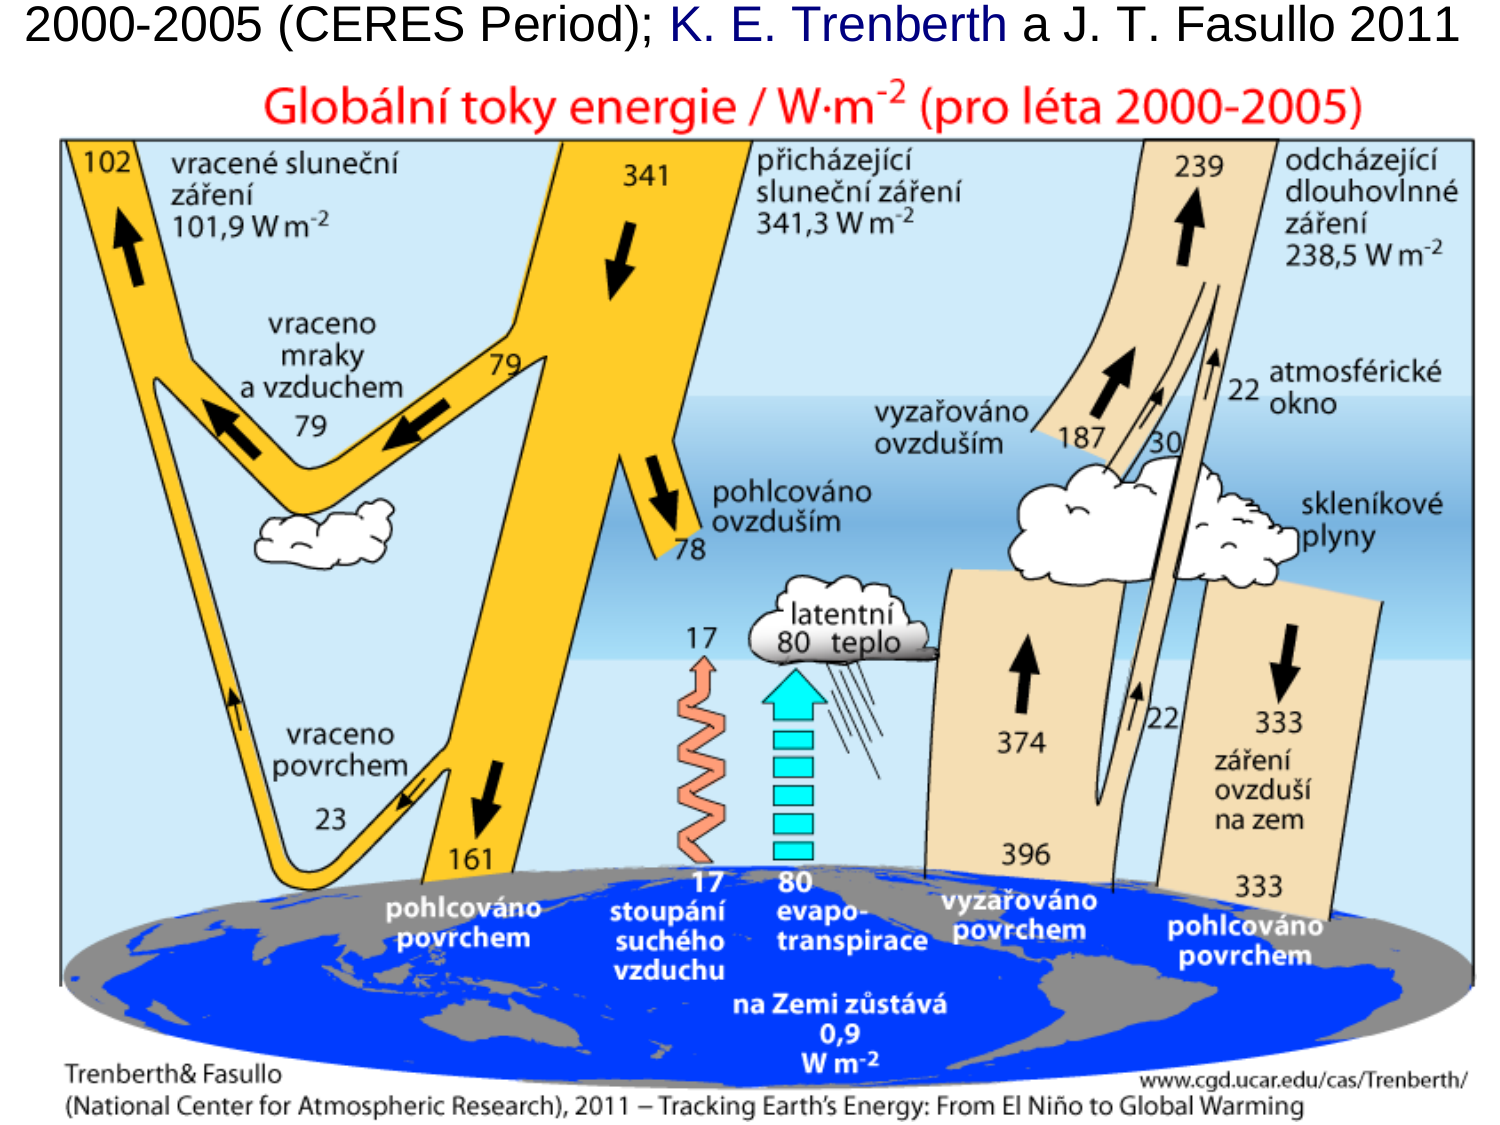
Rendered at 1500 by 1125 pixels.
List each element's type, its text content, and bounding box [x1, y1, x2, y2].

text_box 2000-2005 (CERES Period); K. E. Trenberth a J. T. Fasullo 2011 [10, 0, 1477, 60]
picture [59, 58, 1477, 1123]
